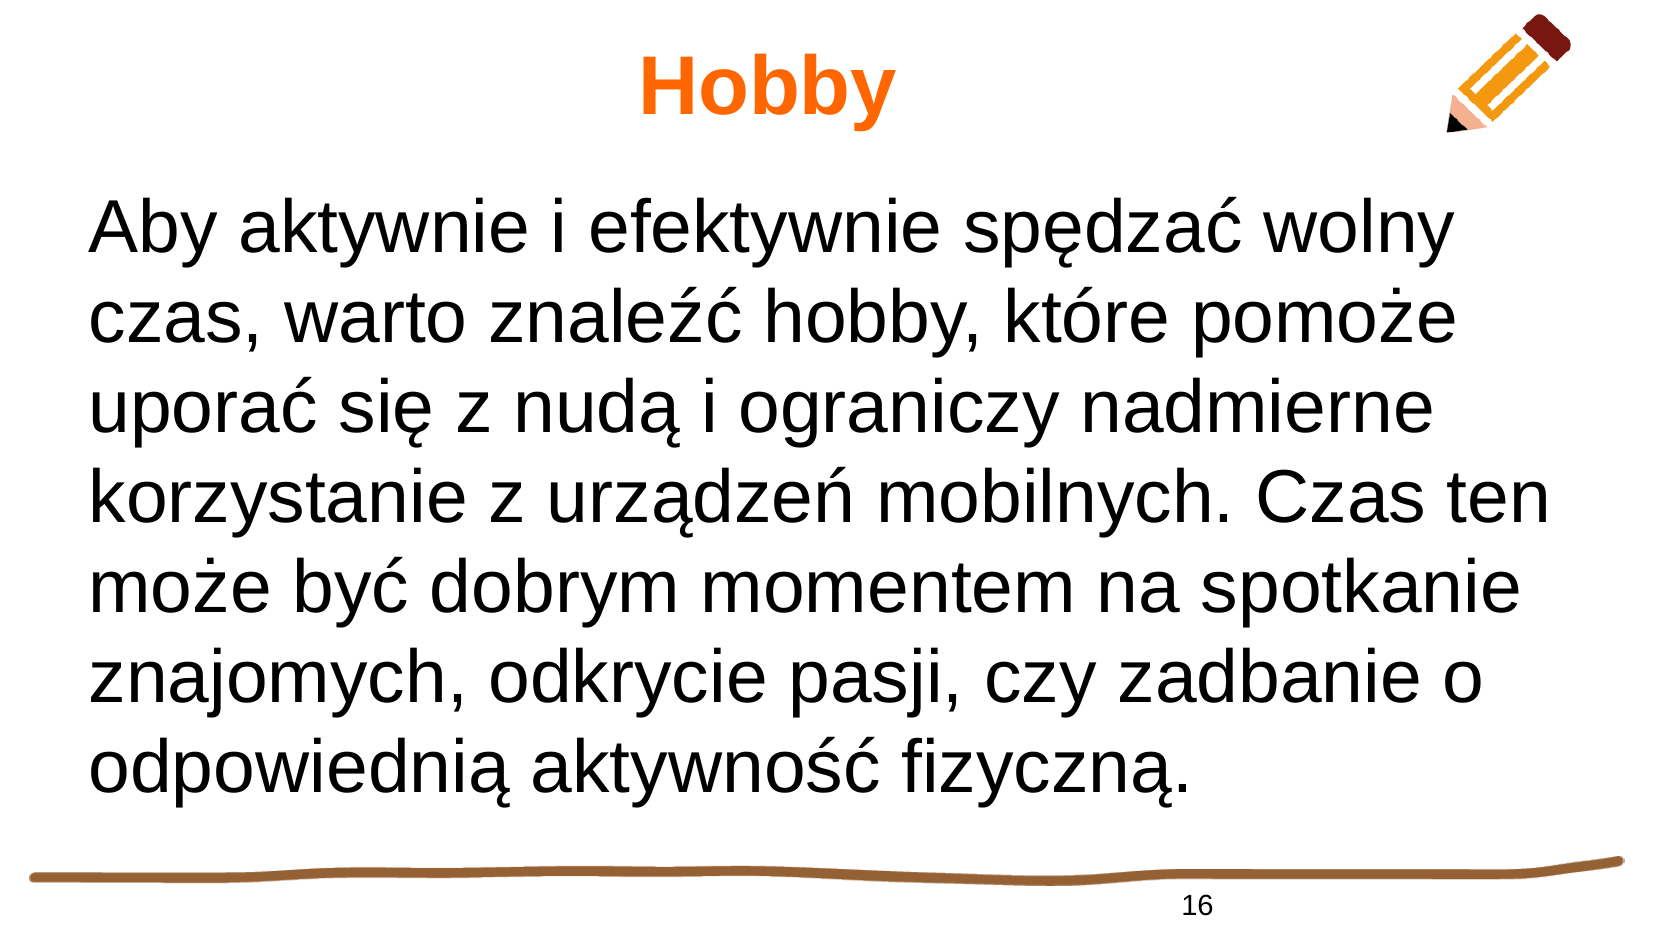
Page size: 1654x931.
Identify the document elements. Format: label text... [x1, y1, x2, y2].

picture [29, 856, 1625, 886]
list Aby aktywnie i efektywnie spędzać wolny czas, warto znaleźć hobby, które pomoże uporać się z nudą i ograniczy nadmierne korzystanie z urządzeń mobilnych. Czas ten może być dobrym momentem na spotkanie znajomych, odkrycie pasji, czy zadbanie o odpowiednią aktywność fizyczną. [88, 177, 1565, 827]
picture [1446, 14, 1571, 133]
text_box <numer> [1181, 885, 1565, 931]
title Hobby [88, 29, 1447, 133]
